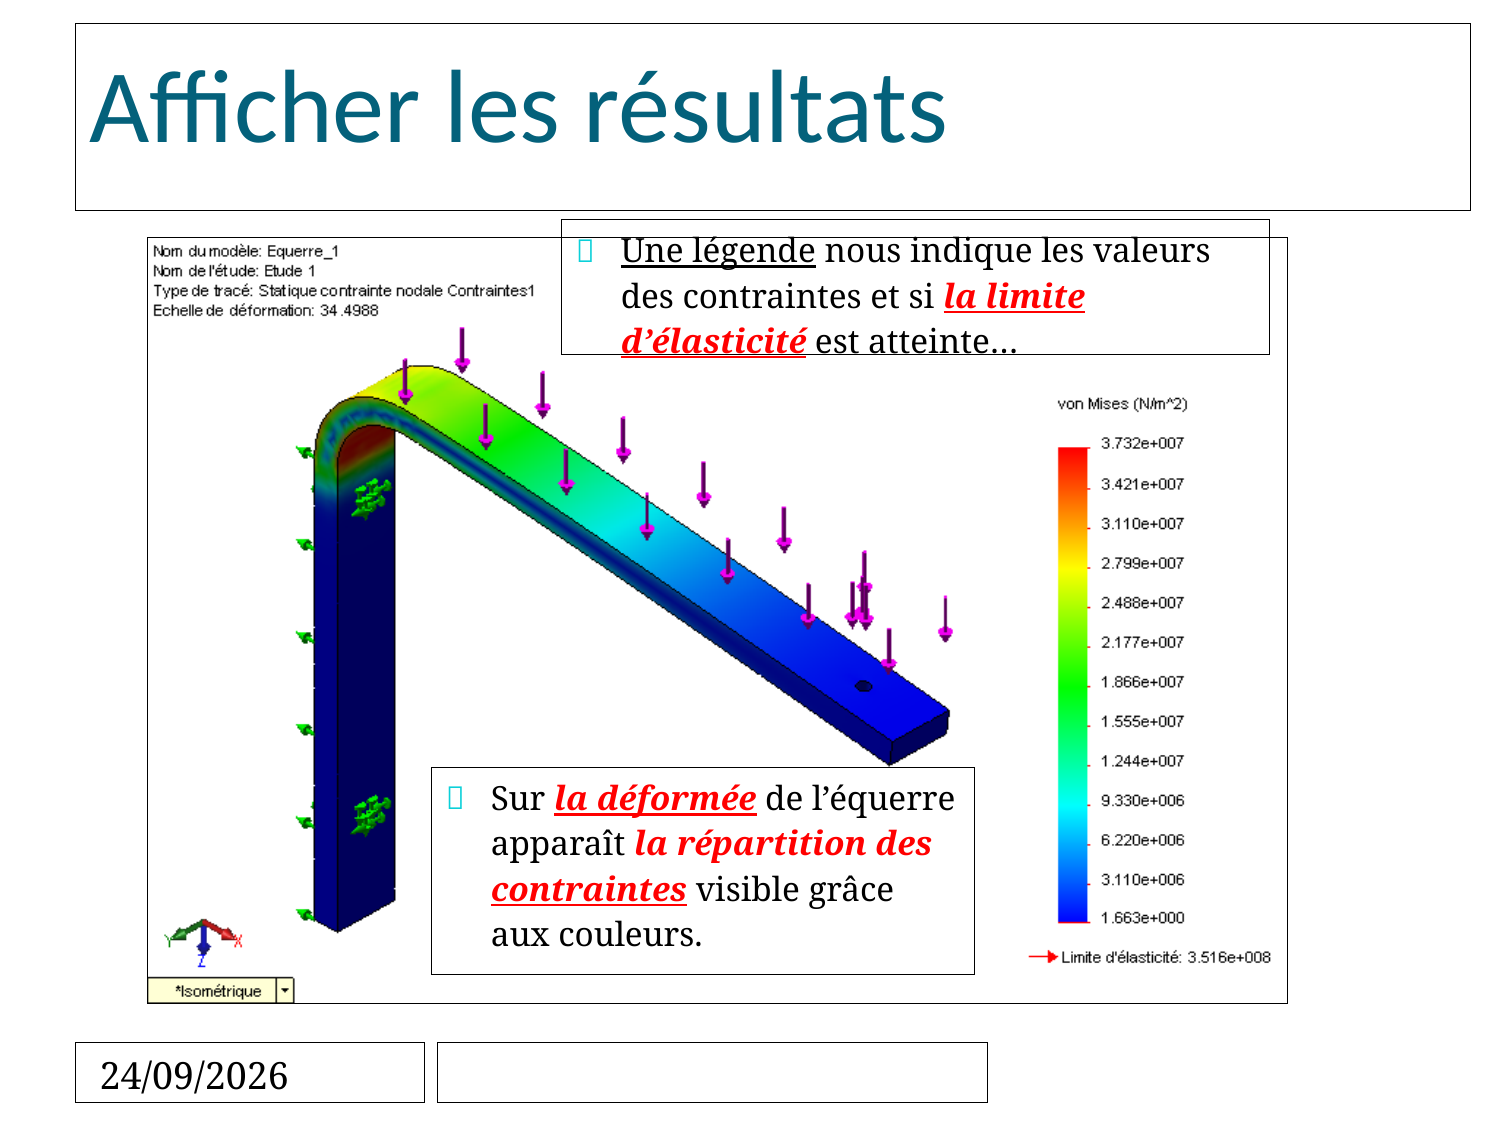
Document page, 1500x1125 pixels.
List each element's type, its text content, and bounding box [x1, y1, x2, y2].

list Sur la déformée de l’équerre apparaît la répartition des contraintes visible grâce aux couleurs. [431, 767, 975, 975]
title Afficher les résultats [75, 23, 1471, 211]
text_box Une légende nous indique les valeurs des contraintes et si la limite d’élasticité est atteinte… [561, 219, 1270, 355]
picture [147, 237, 1288, 1004]
